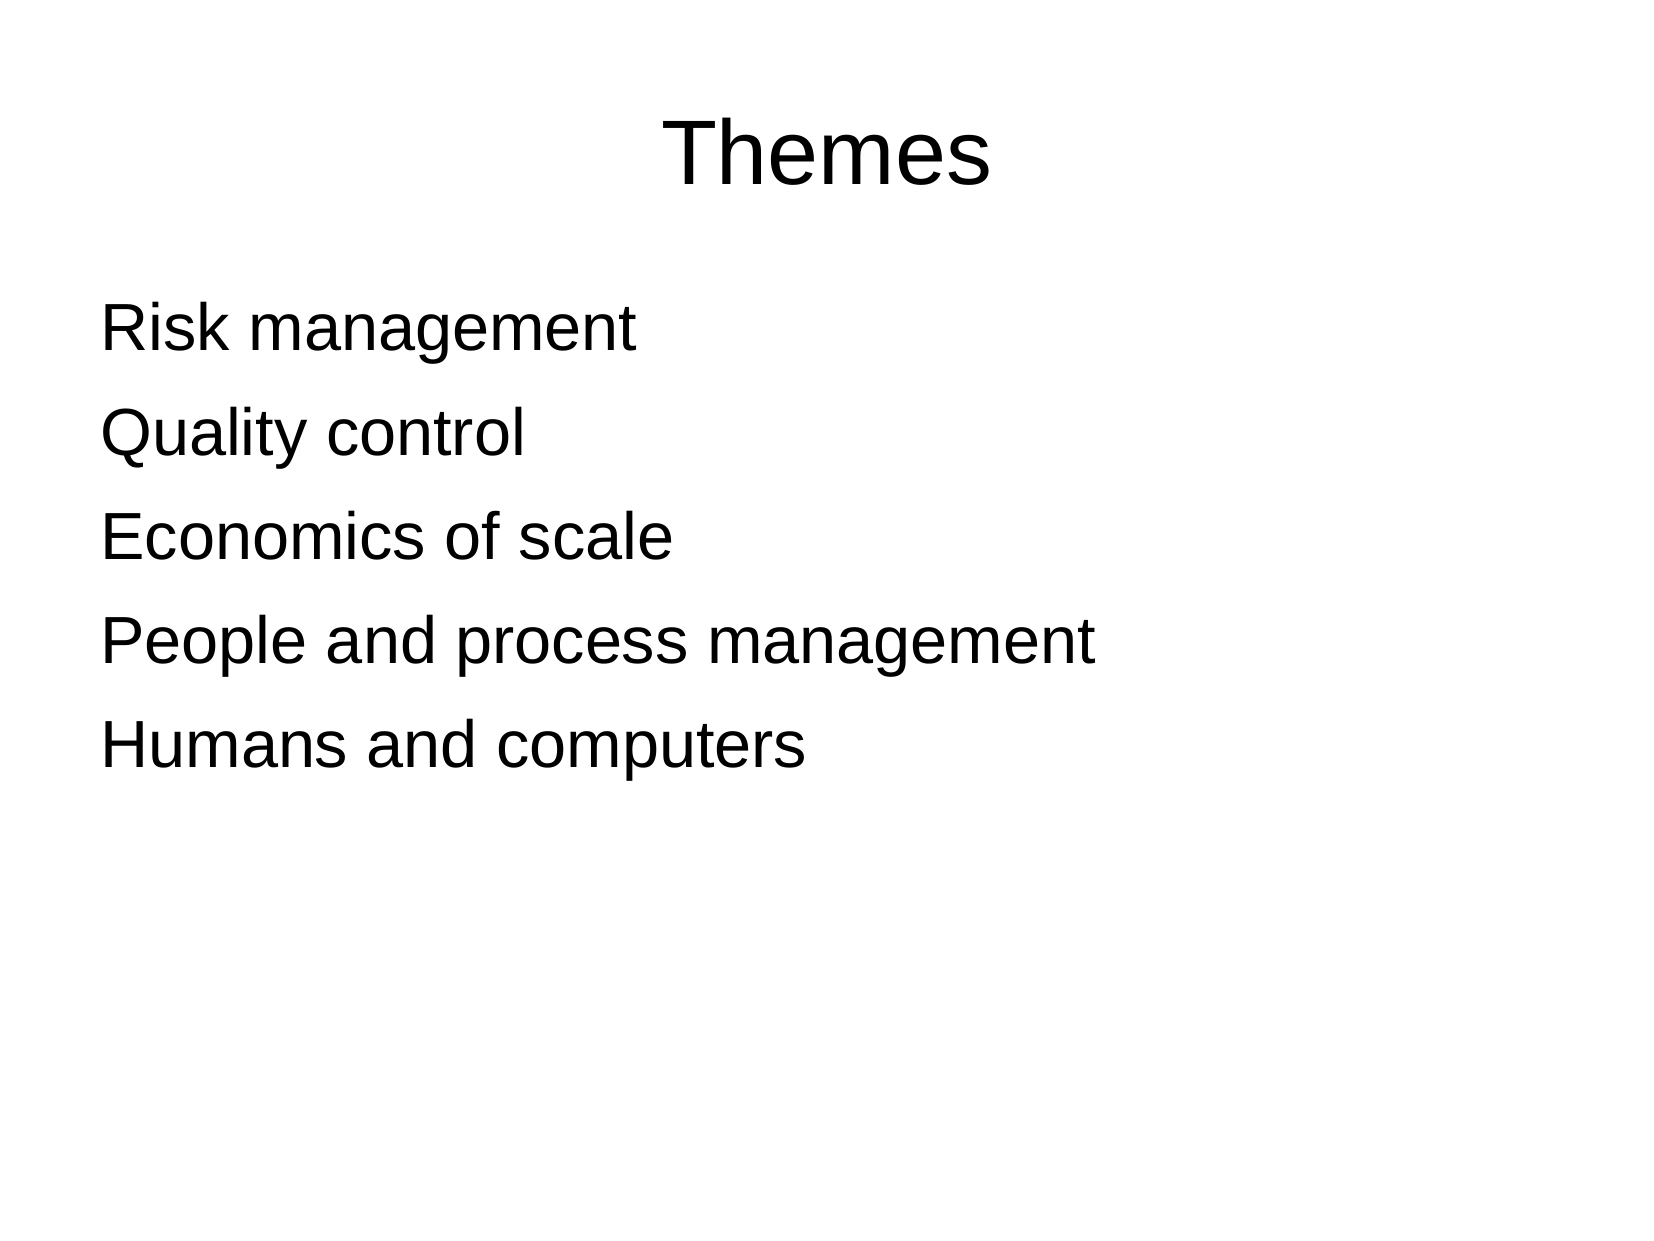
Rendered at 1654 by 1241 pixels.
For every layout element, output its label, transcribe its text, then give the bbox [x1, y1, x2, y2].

title Themes [82, 49, 1571, 257]
list Risk management Quality control Economics of scale People and process management Humans and computers [82, 290, 1571, 1109]
